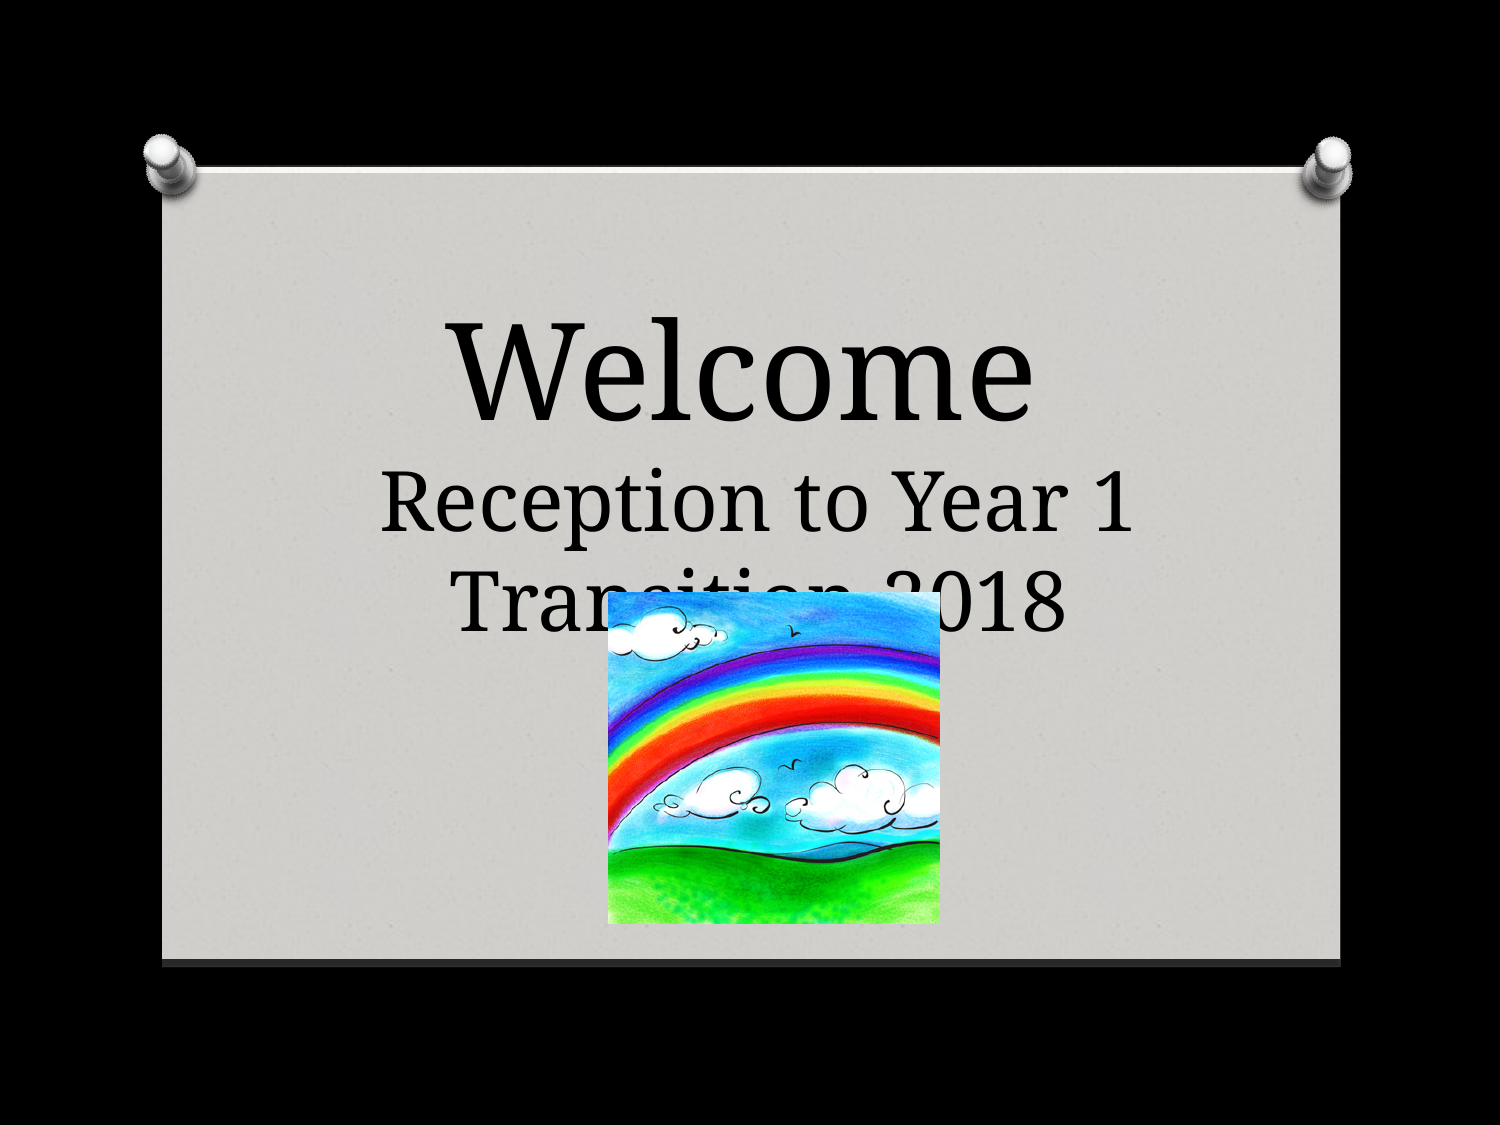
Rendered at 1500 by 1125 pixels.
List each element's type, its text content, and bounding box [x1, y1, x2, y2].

title Welcome Reception to Year 1 Transition 2018 [289, 277, 1229, 578]
picture [608, 593, 940, 924]
